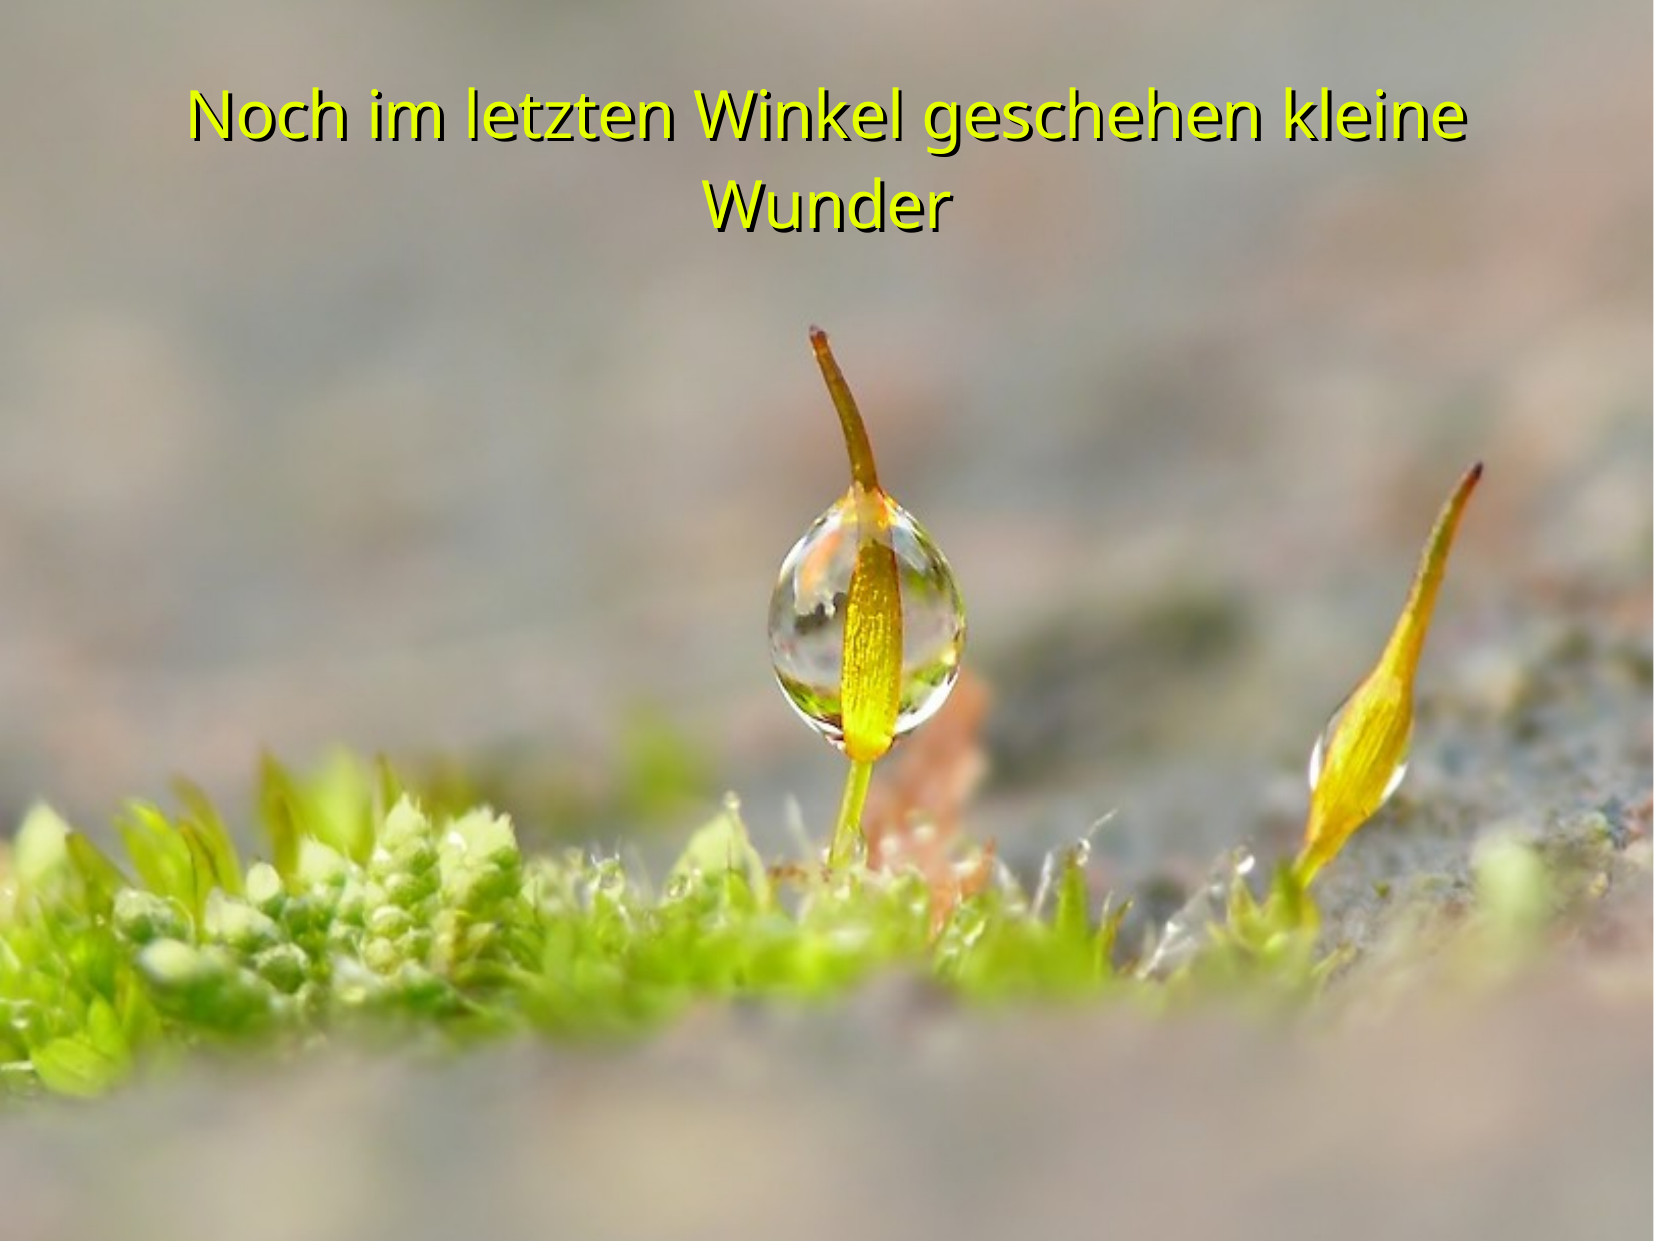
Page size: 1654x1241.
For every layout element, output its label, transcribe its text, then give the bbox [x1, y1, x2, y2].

subtitle Noch im letzten Winkel geschehen kleine Wunder [82, 0, 1571, 318]
picture [0, 0, 1654, 1241]
